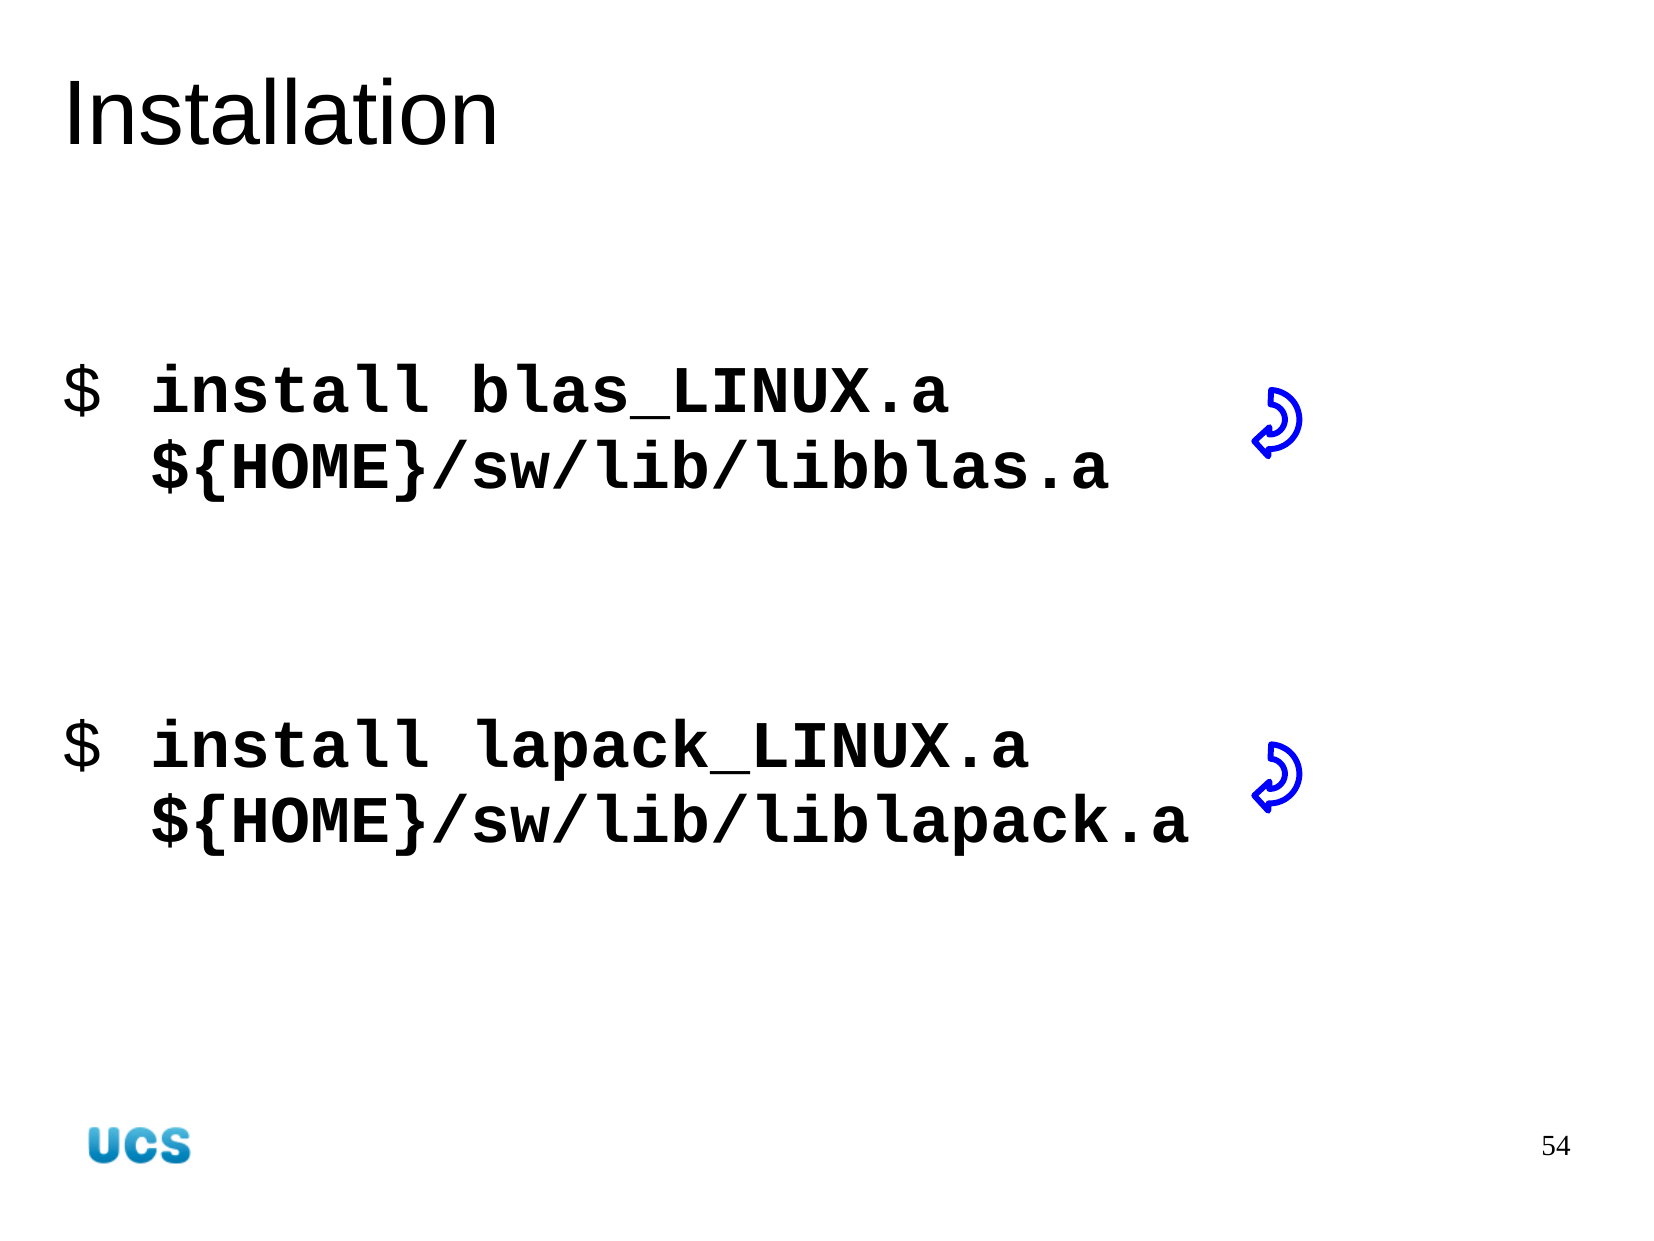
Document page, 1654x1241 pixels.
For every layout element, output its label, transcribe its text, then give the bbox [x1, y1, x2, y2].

text_box $ [59, 354, 106, 436]
text_box $ [59, 708, 106, 791]
text_box install blas_LINUX.a ${HOME}/sw/lib/libblas.a [147, 354, 1114, 512]
text_box install lapack_LINUX.a ${HOME}/sw/lib/liblapack.a [147, 708, 1194, 866]
picture [88, 1126, 191, 1165]
text_box Installation [59, 59, 505, 168]
